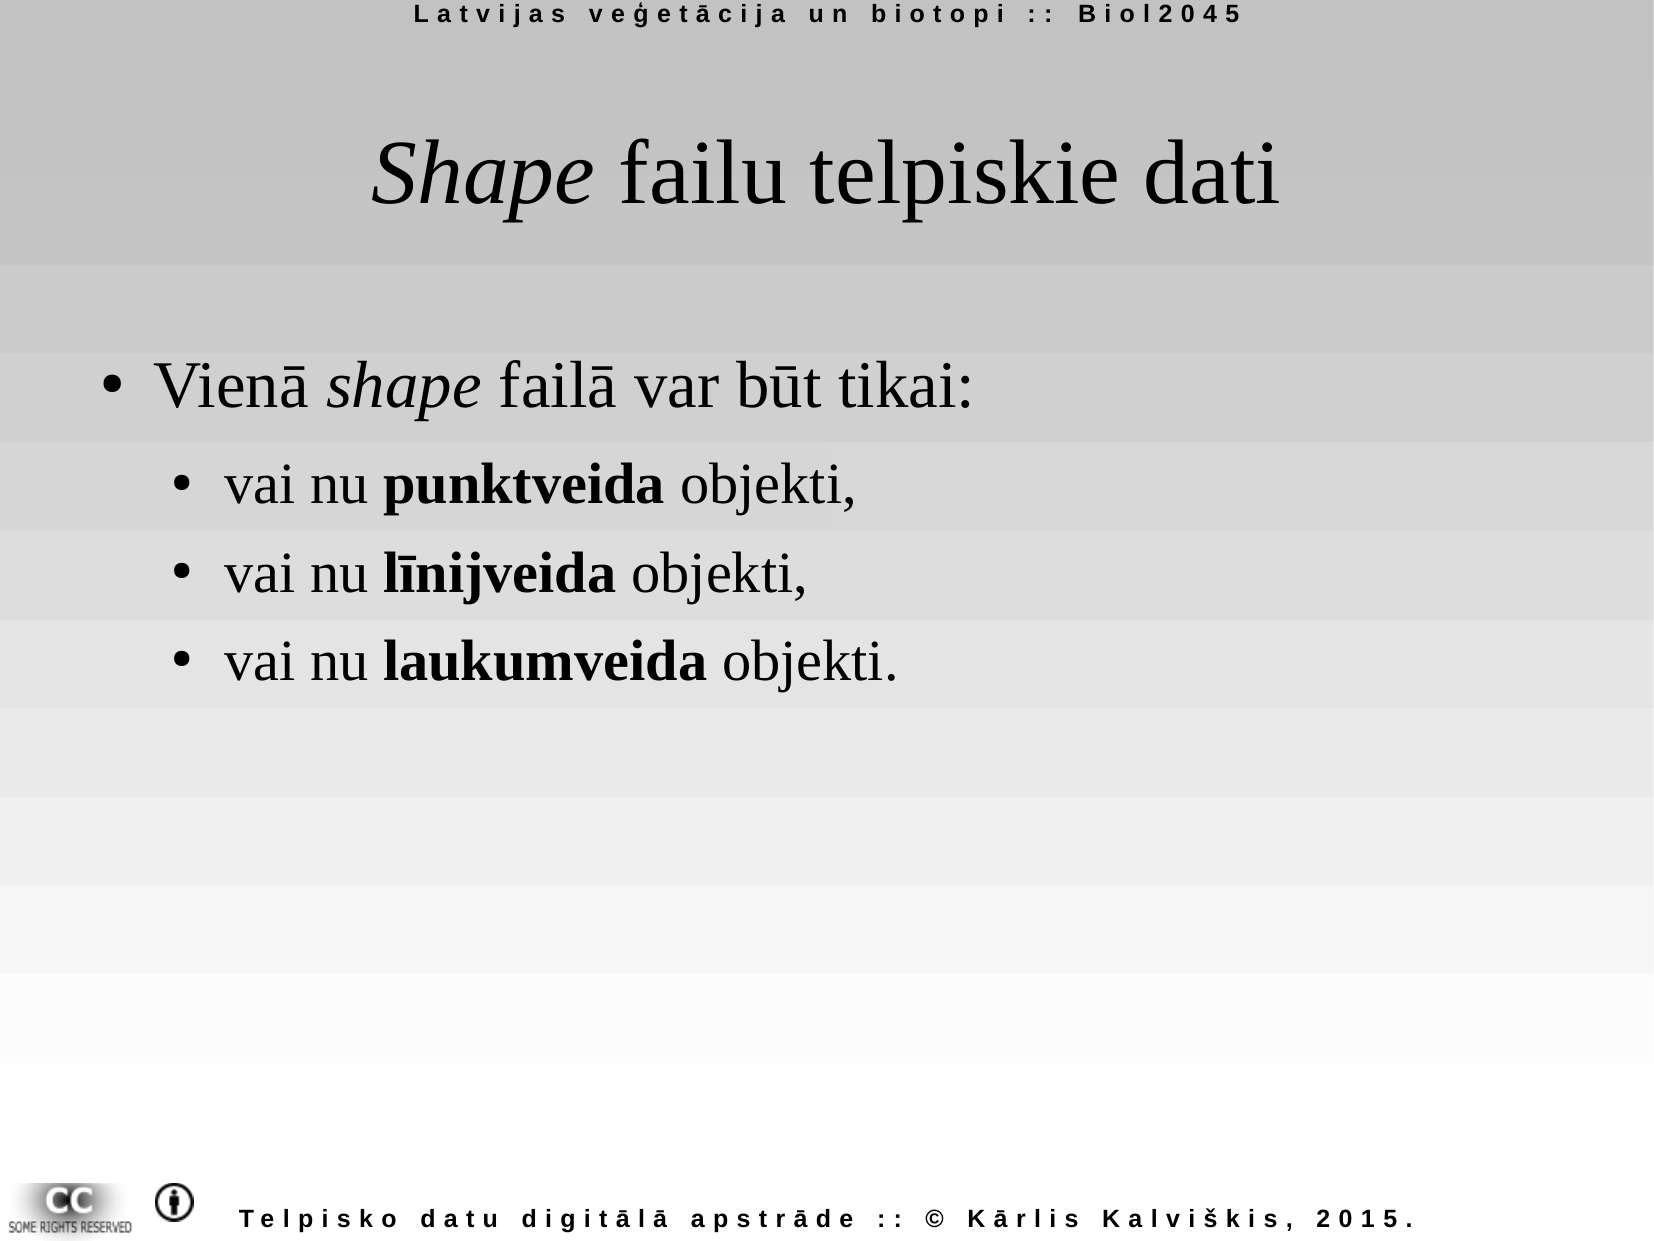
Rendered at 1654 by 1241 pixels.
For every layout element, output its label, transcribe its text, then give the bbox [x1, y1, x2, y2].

title Shape failu telpiskie dati [29, 49, 1625, 296]
list Vienā shape failā var būt tikai: vai nu punktveida objekti, vai nu līnijveida objekti, vai nu laukumveida objekti. [82, 348, 1571, 1157]
picture [0, 0, 1654, 1241]
